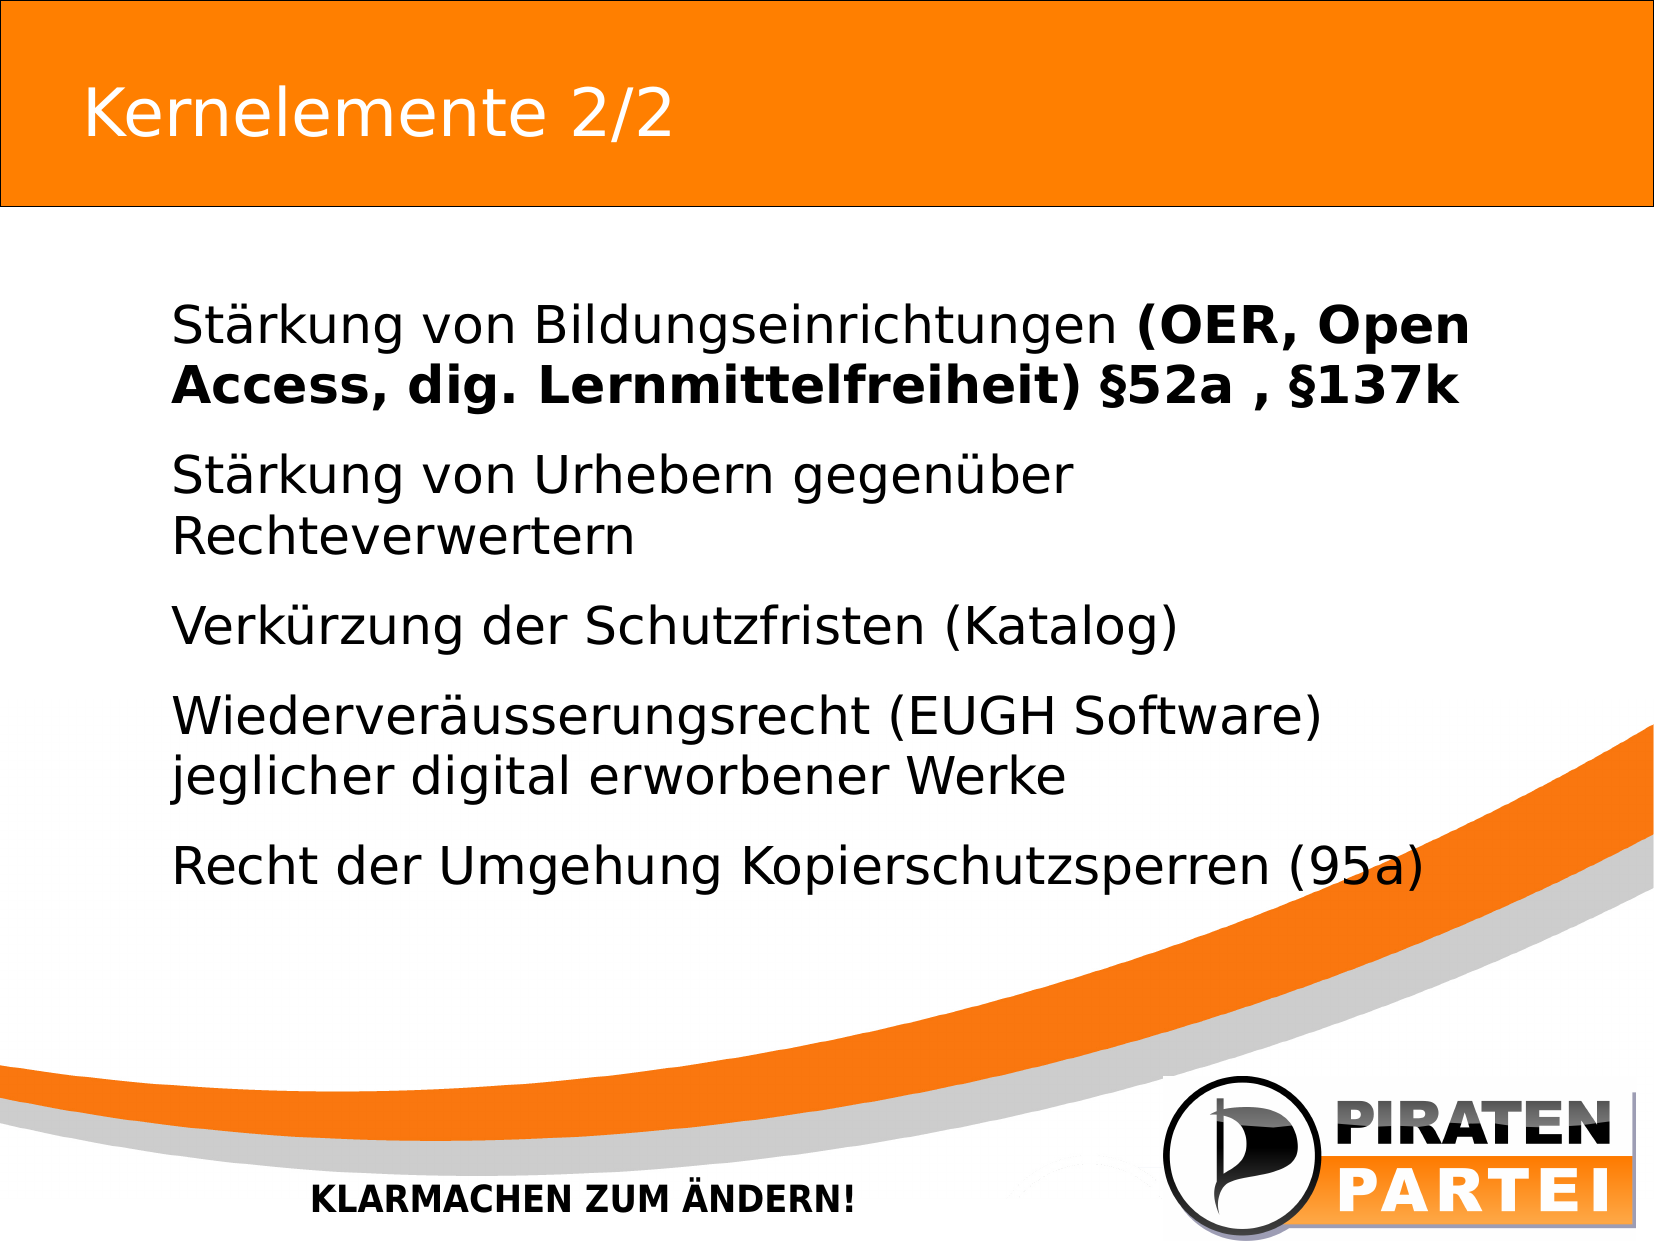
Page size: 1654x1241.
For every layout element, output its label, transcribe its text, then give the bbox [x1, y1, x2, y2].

title Kernelemente 2/2 [82, 56, 1571, 170]
picture [392, 1190, 399, 1197]
picture [745, 1190, 756, 1199]
picture [0, 699, 1654, 1241]
list Stärkung von Bildungseinrichtungen (OER, Open Access, dig. Lernmittelfreiheit) §52a , §137k Stärkung von Urhebern gegenüber Rechteverwertern Verkürzung der Schutzfristen (Katalog) Wiederveräusserungsrecht (EUGH Software) jeglicher digital erworbener Werke Recht der Umgehung Kopierschutzsperren (95a) [82, 277, 1571, 1097]
picture [796, 1190, 803, 1197]
